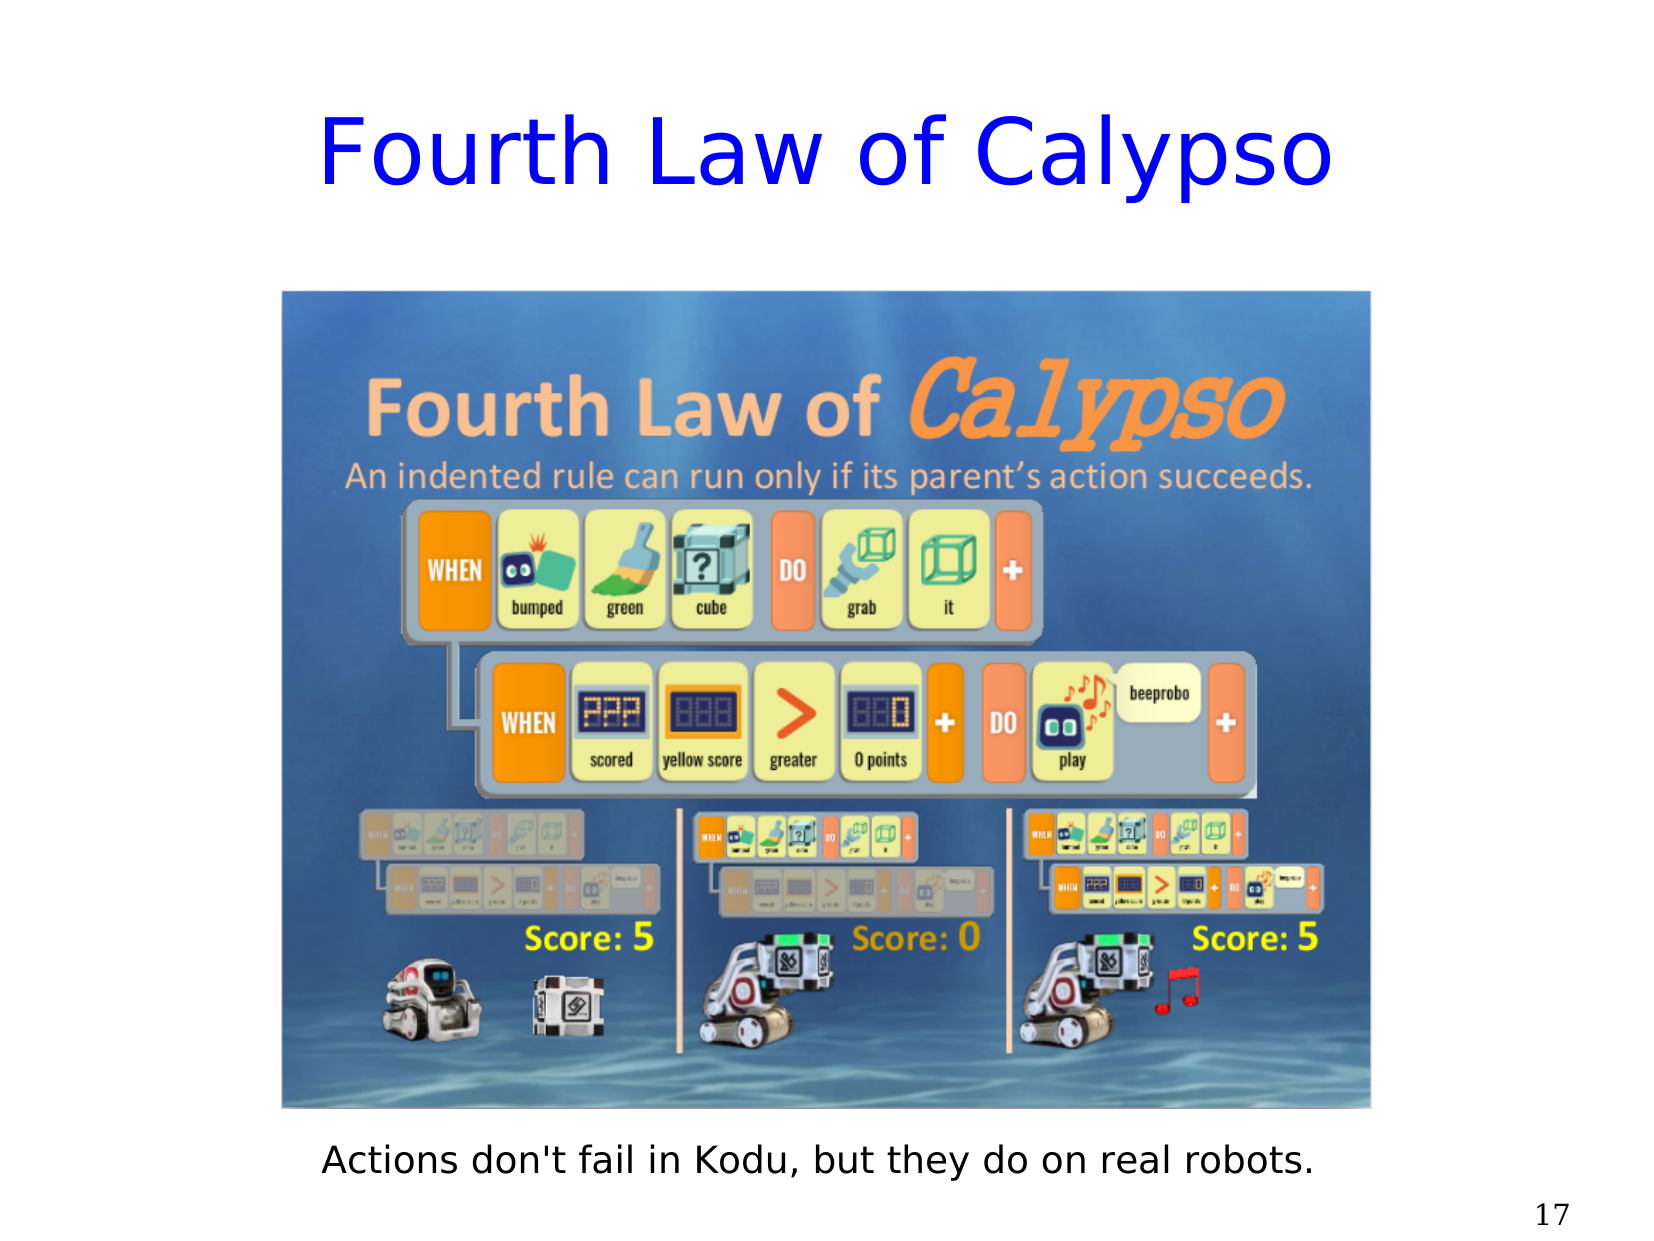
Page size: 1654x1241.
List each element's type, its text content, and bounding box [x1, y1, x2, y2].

title Fourth Law of Calypso [82, 49, 1571, 257]
text_box Actions don't fail in Kodu, but they do on real robots. [306, 1131, 1363, 1234]
picture [281, 290, 1372, 1109]
